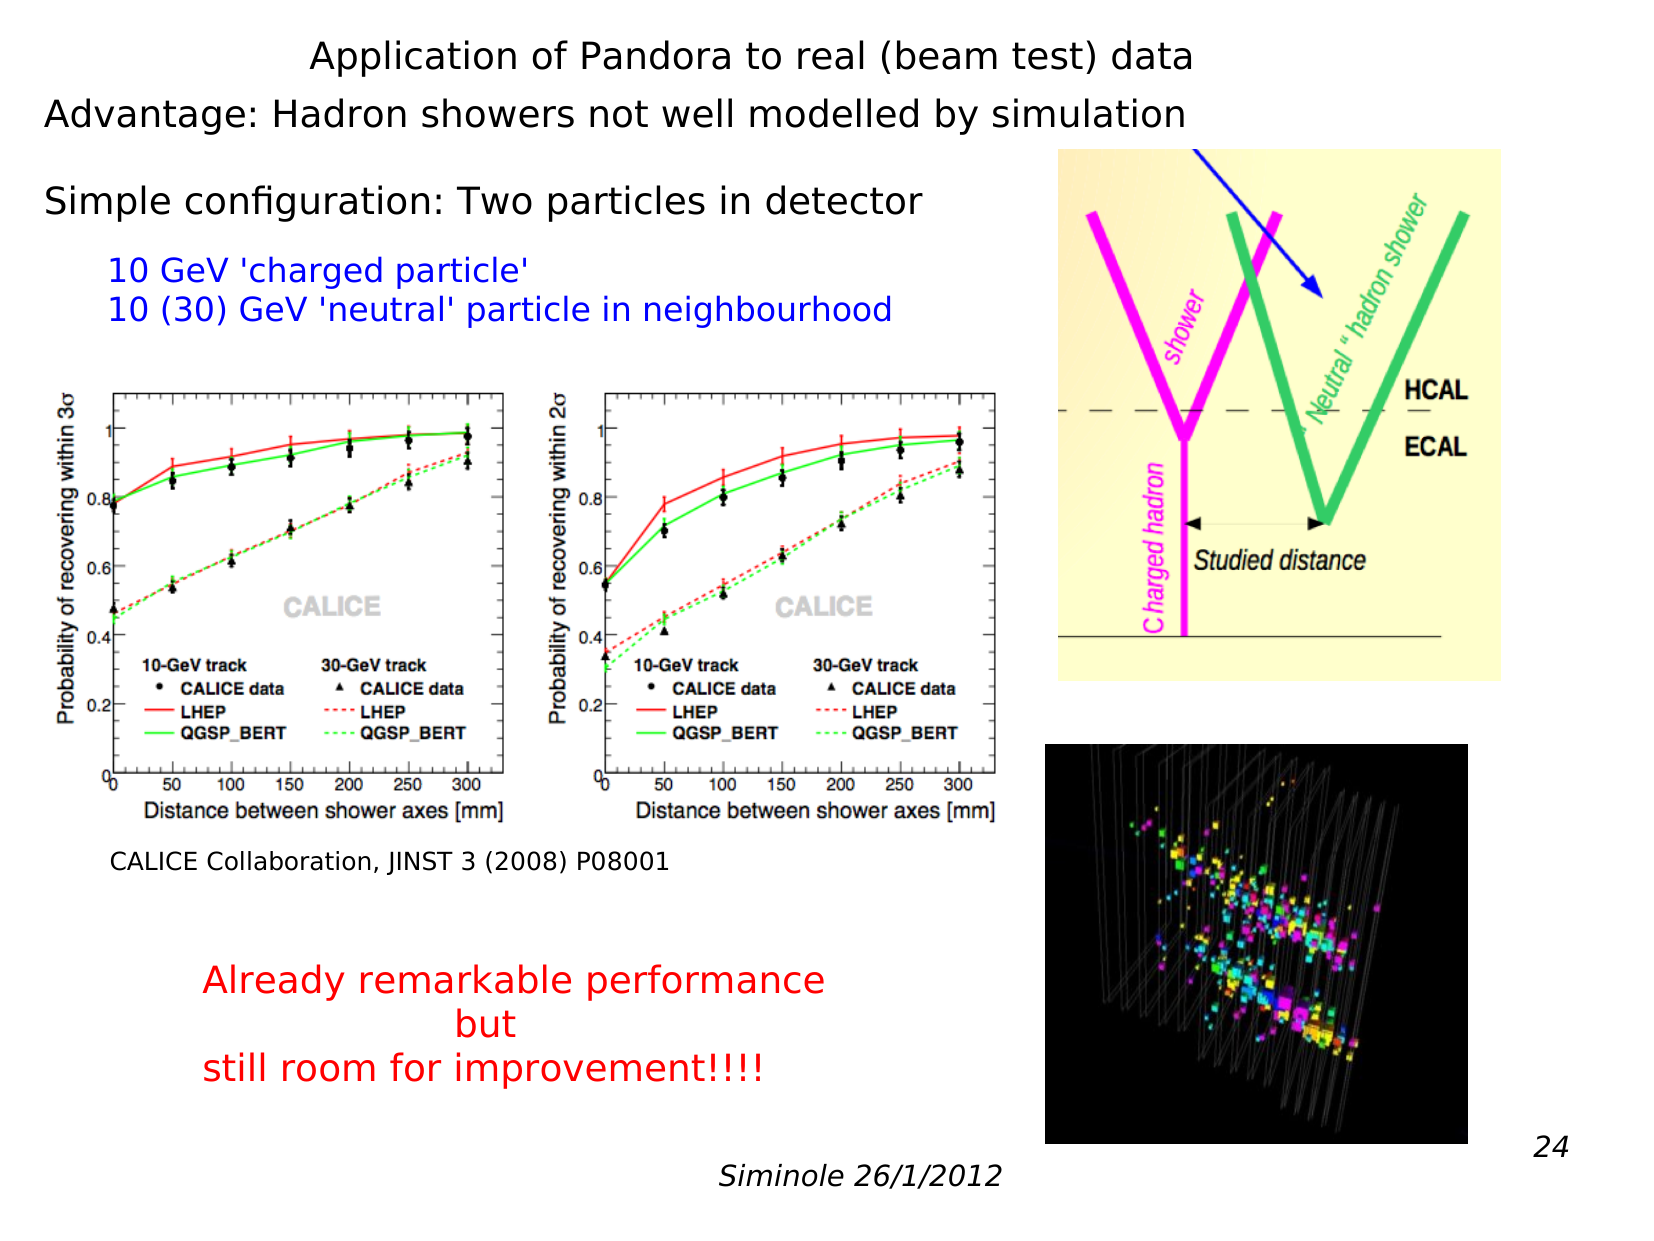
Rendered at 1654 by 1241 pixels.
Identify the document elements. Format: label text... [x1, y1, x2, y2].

text_box CALICE Collaboration, JINST 3 (2008) P08001 [94, 839, 686, 884]
text_box Already remarkable performance but still room for improvement!!!! [187, 951, 850, 1098]
text_box Advantage: Hadron showers not well modelled by simulation Simple configuration: Two particles in detector [29, 85, 1201, 232]
text_box Application of Pandora to real (beam test) data [294, 27, 1208, 87]
picture [1058, 149, 1501, 682]
text_box 10 GeV 'charged particle' 10 (30) GeV 'neutral' particle in neighbourhood [92, 244, 911, 338]
picture [1045, 744, 1468, 1144]
picture [30, 357, 1033, 846]
